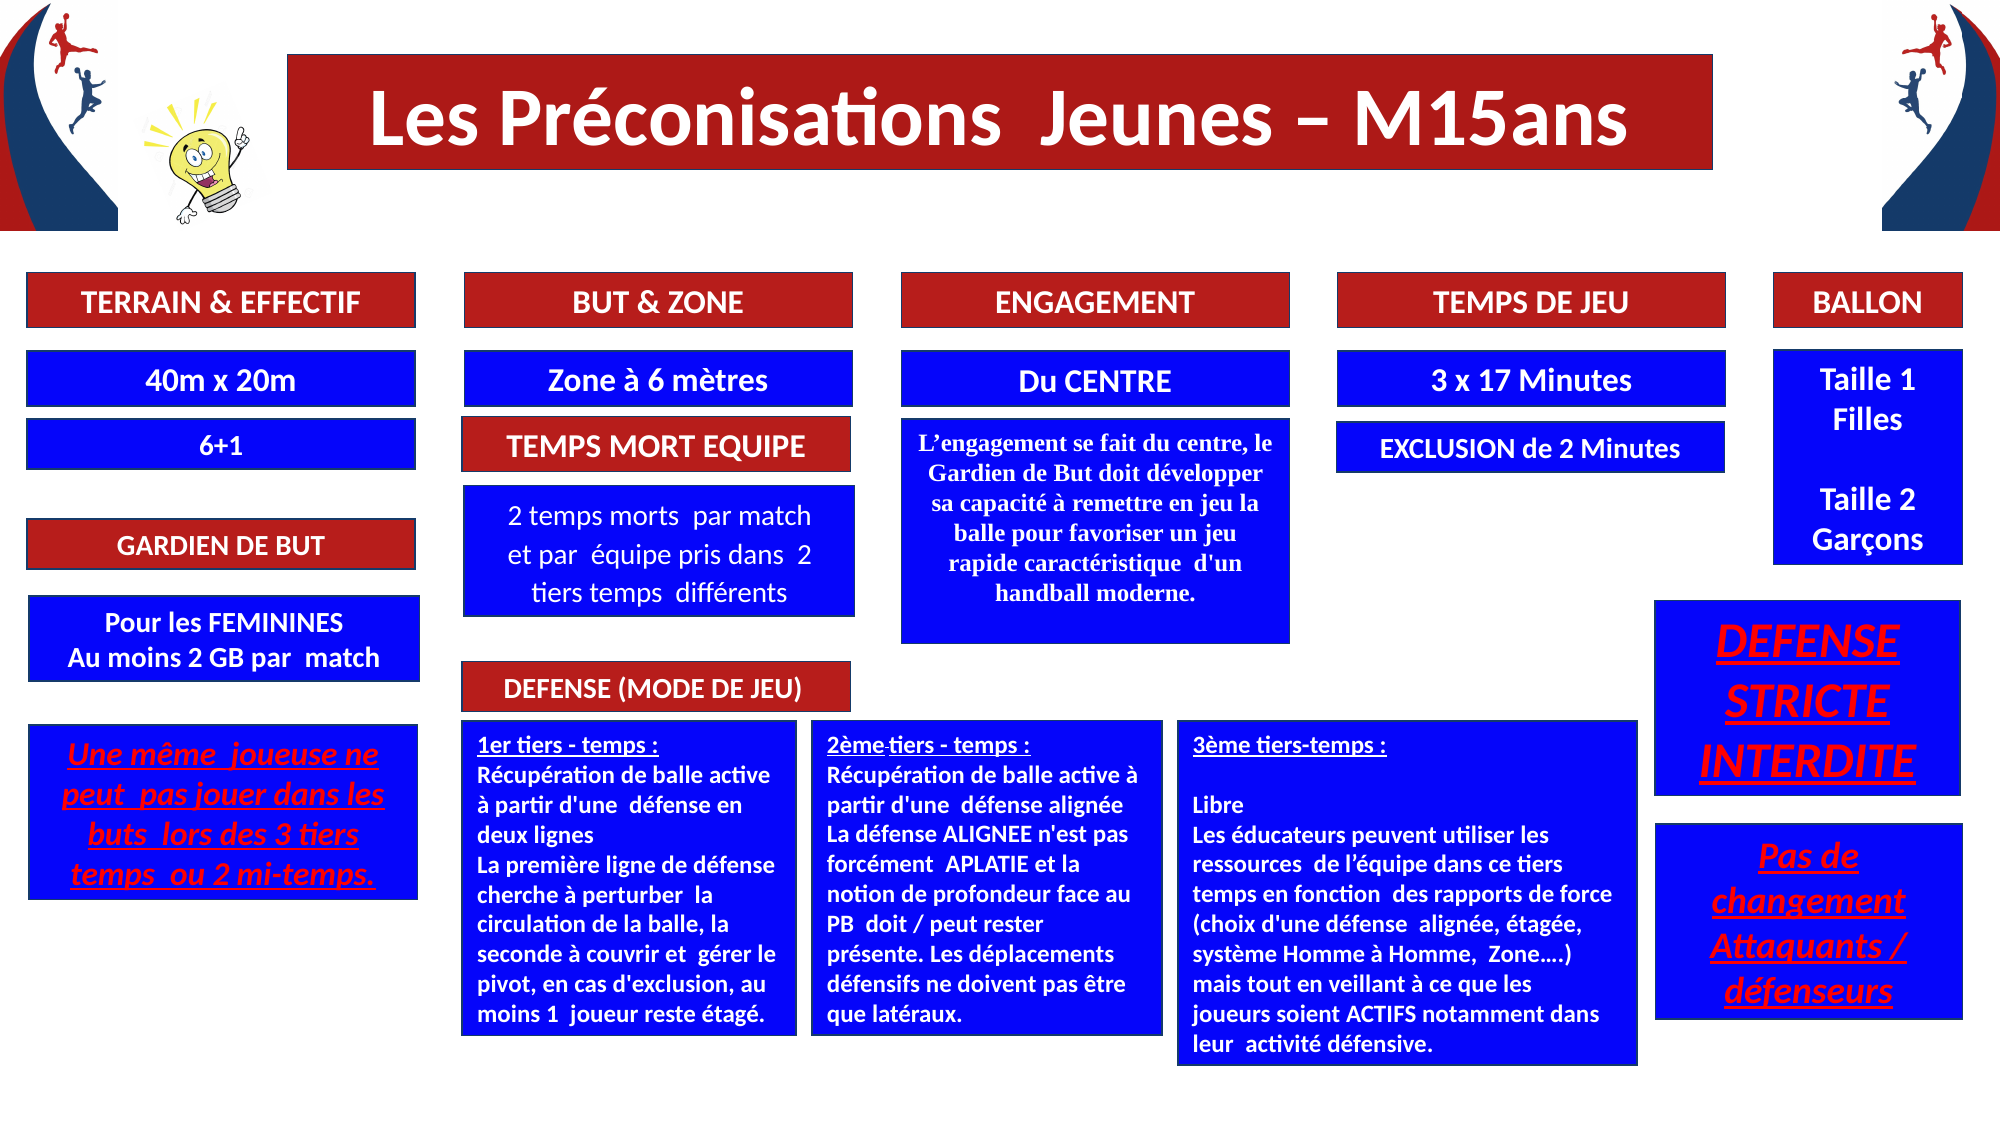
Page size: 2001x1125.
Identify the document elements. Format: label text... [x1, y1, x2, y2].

text_box BALLON [1773, 272, 1962, 328]
text_box Taille 1 Filles Taille 2 Garçons [1773, 350, 1962, 565]
text_box 3 x 17 Minutes [1337, 351, 1725, 406]
text_box TERRAIN & EFFECTIF [27, 272, 415, 328]
text_box GARDIEN DE BUT [27, 519, 415, 569]
text_box 3ème tiers-temps : Libre Les éducateurs peuvent utiliser les ressources de l’équipe dans ce tiers temps en fonction des rapports de force (choix d'une défense alignée, étagée, système Homme à Homme, Zone….) mais tout en veillant à ce que les joueurs soient ACTIFS notamment dans leur activité défensive. [1178, 721, 1637, 1065]
text_box L’engagement se fait du centre, le Gardien de But doit développer sa capacité à remettre en jeu la balle pour favoriser un jeu rapide caractéristique d'un handball moderne. [901, 419, 1289, 644]
text_box Du CENTRE [901, 351, 1289, 406]
text_box 2ème tiers - temps : Récupération de balle active à partir d'une défense alignée La défense ALIGNEE n'est pas forcément APLATIE et la notion de profondeur face au PB doit / peut rester présente. Les déplacements défensifs ne doivent pas être que latéraux. [812, 721, 1162, 1035]
text_box 1er tiers - temps : Récupération de balle active à partir d'une défense en deux lignes La première ligne de défense cherche à perturber la circulation de la balle, la seconde à couvrir et gérer le pivot, en cas d'exclusion, au moins 1 joueur reste étagé. [462, 721, 796, 1035]
text_box Une même joueuse ne peut pas jouer dans les buts lors des 3 tiers temps ou 2 mi-temps. [29, 725, 417, 900]
picture [1882, 0, 2000, 231]
text_box TEMPS DE JEU [1337, 272, 1725, 328]
text_box Les Préconisations Jeunes – M15ans [288, 55, 1712, 170]
text_box 2 temps morts par match et par équipe pris dans 2 tiers temps différents [464, 486, 854, 616]
text_box DEFENSE (MODE DE JEU) [462, 661, 850, 711]
text_box TEMPS MORT EQUIPE [462, 416, 850, 471]
text_box DEFENSE STRICTE INTERDITE [1655, 600, 1960, 796]
text_box BUT & ZONE [464, 272, 852, 328]
text_box Pas de changement Attaquants / défenseurs [1655, 824, 1962, 1019]
text_box EXCLUSION de 2 Minutes [1336, 422, 1724, 472]
text_box Pour les FEMININES Au moins 2 GB par match [29, 596, 419, 681]
text_box Zone à 6 mètres [464, 351, 852, 406]
text_box 6+1 [27, 419, 415, 469]
text_box 40m x 20m [27, 351, 415, 406]
text_box ENGAGEMENT [901, 272, 1289, 328]
picture [0, 0, 118, 231]
picture [133, 81, 272, 231]
